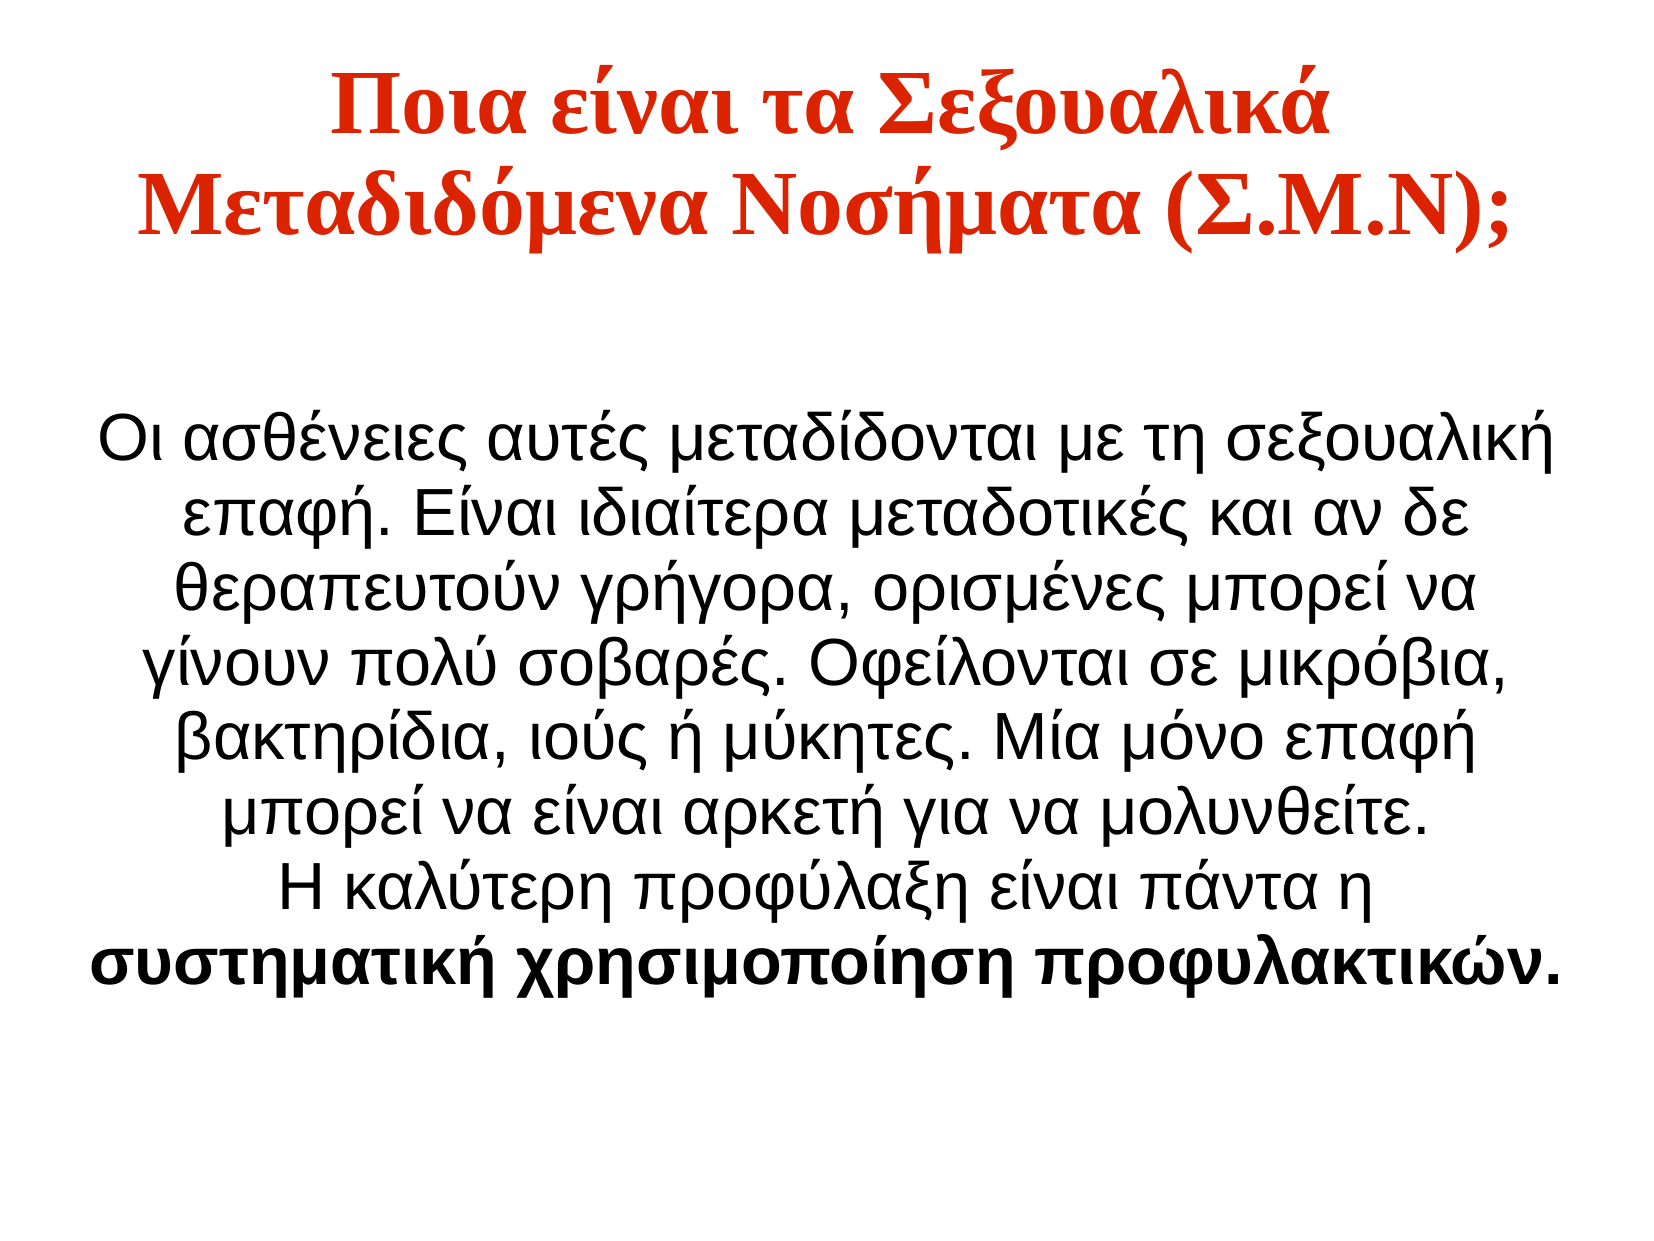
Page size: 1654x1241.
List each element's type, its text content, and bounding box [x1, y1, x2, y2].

title Ποια είναι τα Σεξουαλικά Μεταδιδόμενα Νοσήματα (Σ.Μ.Ν); [82, 51, 1571, 255]
subtitle Οι ασθένειες αυτές μεταδίδονται με τη σεξουαλική επαφή. Είναι ιδιαίτερα μεταδοτικές και αν δε θεραπευτούν γρήγορα, ορισμένες μπορεί να γίνουν πολύ σοβαρές. Οφείλονται σε μικρόβια, βακτηρίδια, ιούς ή μύκητες. Μία μόνο επαφή μπορεί να είναι αρκετή για να μολυνθείτε. Η καλύτερη προφύλαξη είναι πάντα η συστηματική χρησιμοποίηση προφυλακτικών. [82, 297, 1571, 1102]
